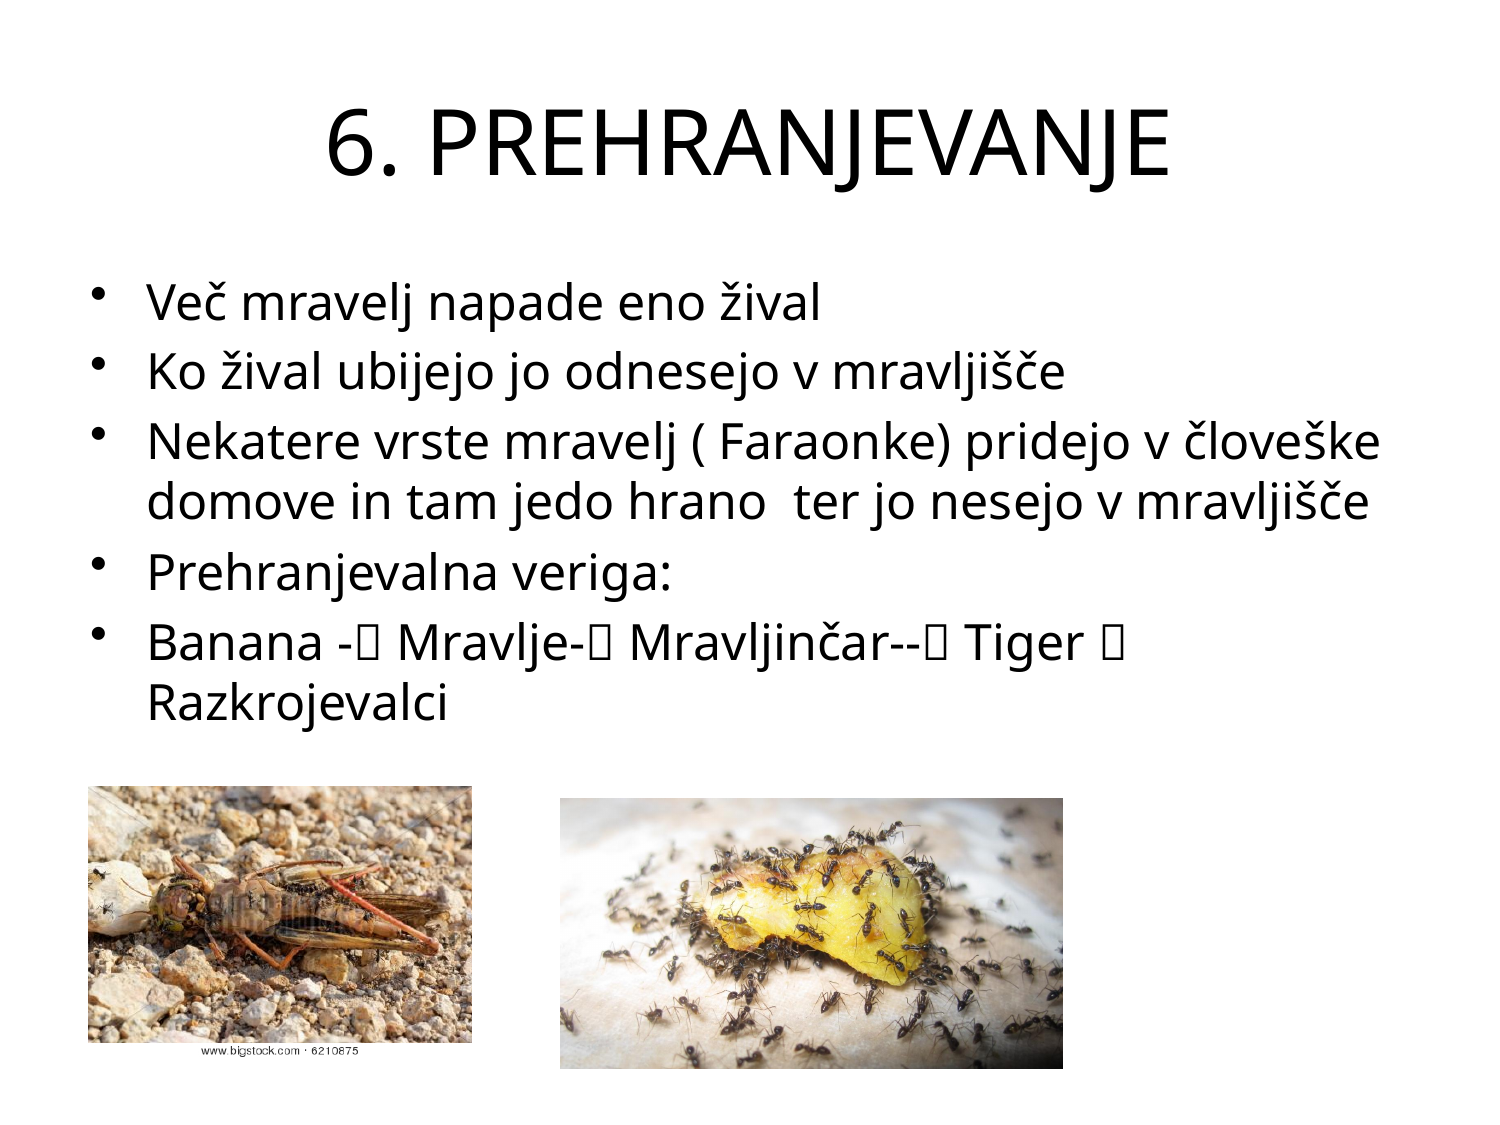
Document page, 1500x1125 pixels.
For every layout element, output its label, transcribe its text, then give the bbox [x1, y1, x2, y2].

title 6. PREHRANJEVANJE [75, 45, 1425, 233]
picture [88, 786, 472, 1060]
picture [560, 798, 1063, 1069]
list Več mravelj napade eno žival Ko žival ubijejo jo odnesejo v mravljišče Nekatere vrste mravelj ( Faraonke) pridejo v človeške domove in tam jedo hrano ter jo nesejo v mravljišče Prehranjevalna veriga: Banana - Mravlje- Mravljinčar-- Tiger  Razkrojevalci [75, 262, 1425, 1005]
